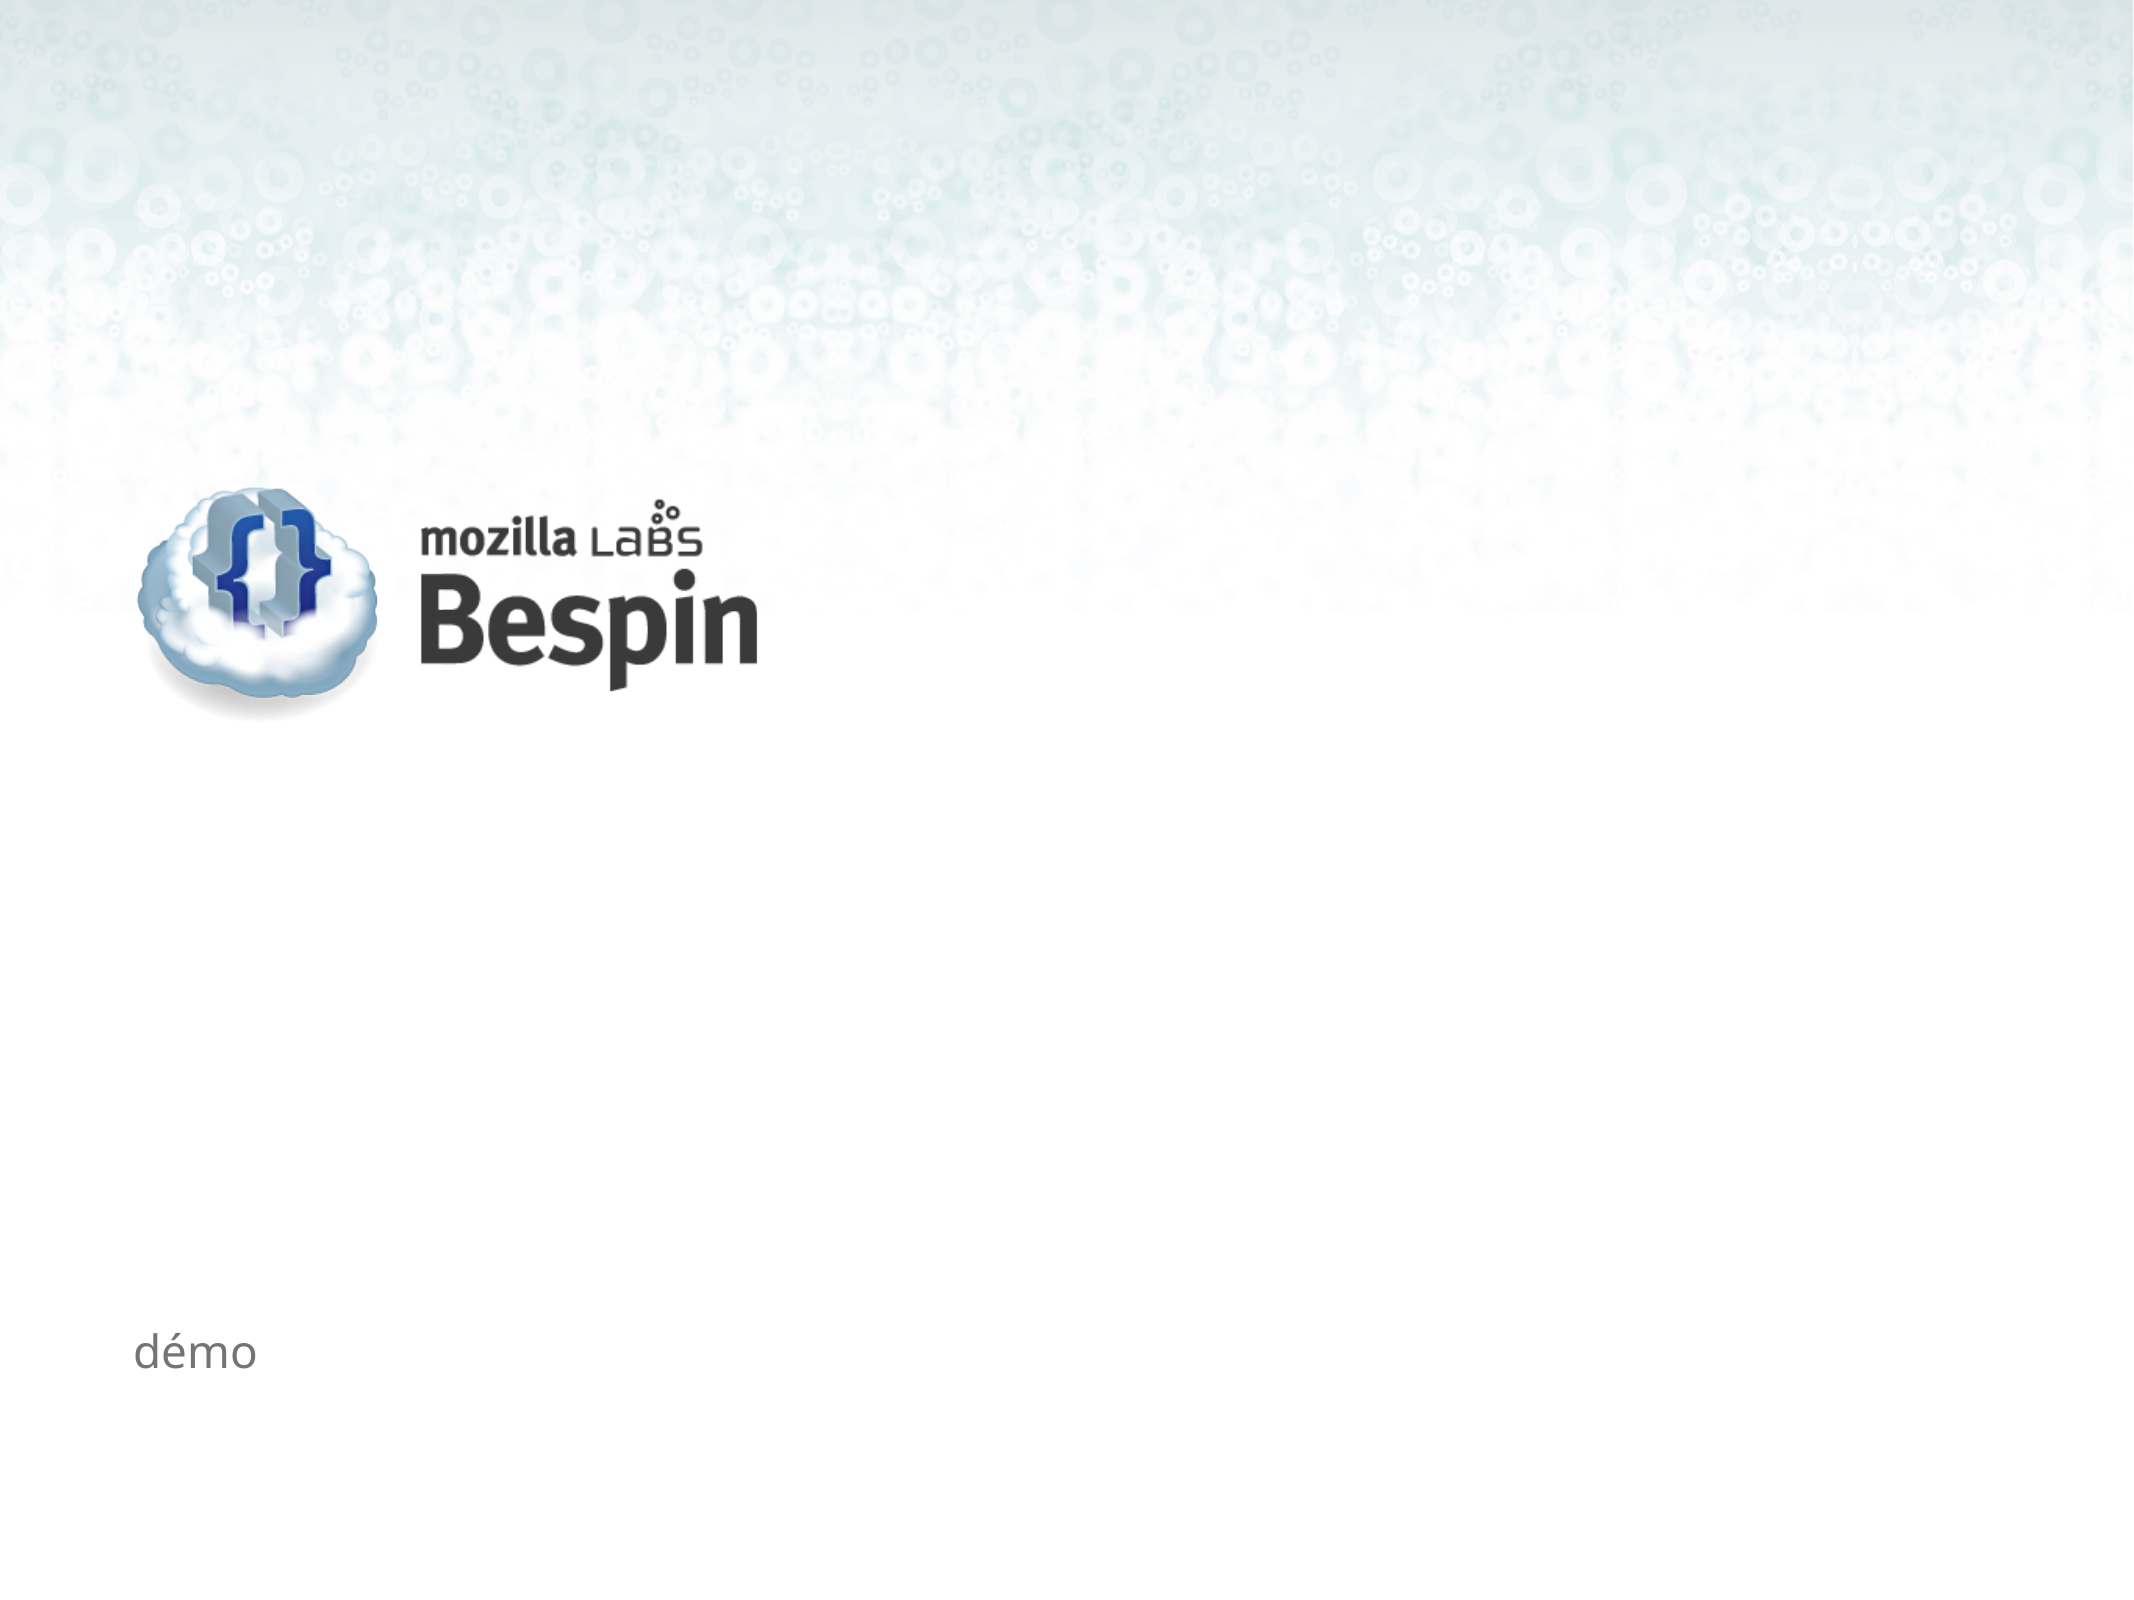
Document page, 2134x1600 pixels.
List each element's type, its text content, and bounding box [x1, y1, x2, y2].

picture [0, 0, 2134, 982]
text_box démo [133, 830, 2000, 1600]
